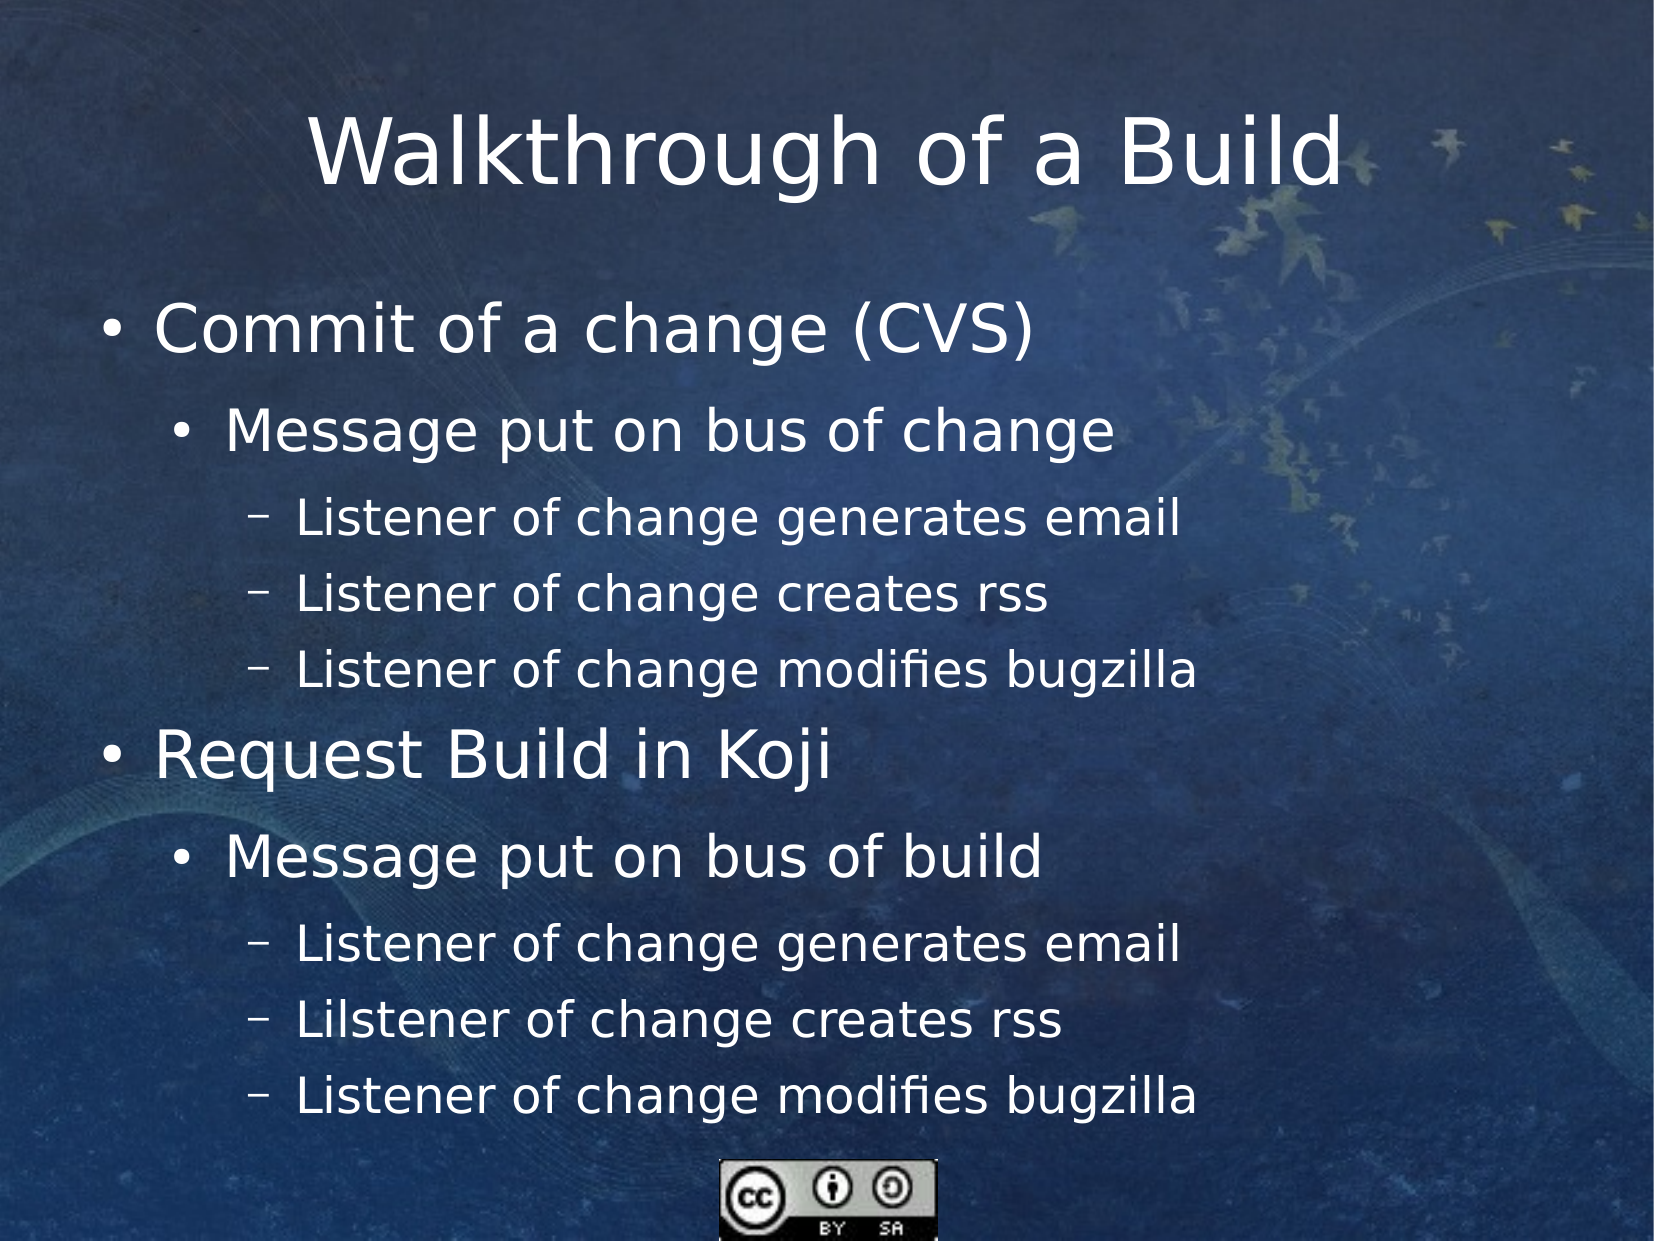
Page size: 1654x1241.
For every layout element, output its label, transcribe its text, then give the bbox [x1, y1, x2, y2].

title Walkthrough of a Build [82, 49, 1571, 257]
list Commit of a change (CVS) Message put on bus of change Listener of change generates email Listener of change creates rss Listener of change modifies bugzilla Request Build in Koji Message put on bus of build Listener of change generates email Lilstener of change creates rss Listener of change modifies bugzilla [82, 290, 1571, 1126]
picture [0, 0, 1654, 1241]
